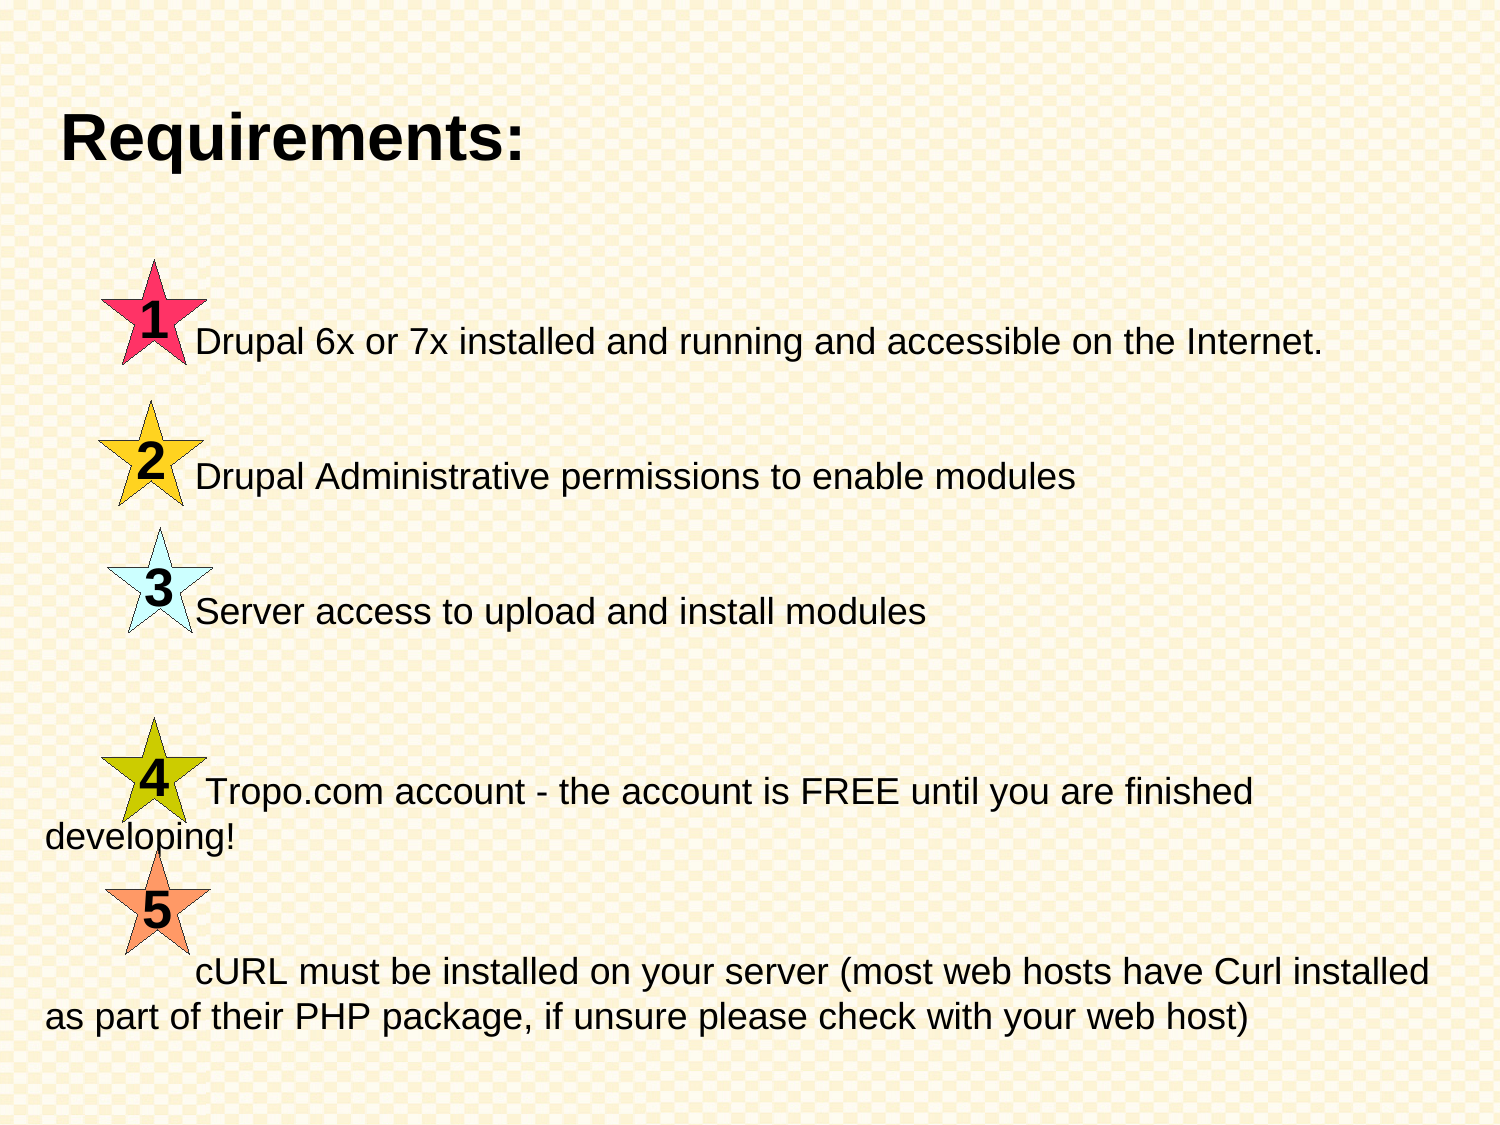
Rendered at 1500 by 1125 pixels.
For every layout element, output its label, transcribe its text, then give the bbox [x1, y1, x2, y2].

text_box 5 [105, 848, 211, 955]
text_box Requirements: [45, 86, 961, 182]
text_box 3 [107, 527, 213, 633]
picture [0, 0, 1500, 1125]
text_box 2 [98, 400, 204, 506]
text_box 1 [101, 259, 207, 365]
text_box Drupal 6x or 7x installed and running and accessible on the Internet. Drupal Administrative permissions to enable modules Server access to upload and install modules Tropo.com account - the account is FREE until you are finished developing! cURL must be installed on your server (most web hosts have Curl installed as part of their PHP package, if unsure please check with your web host) [30, 219, 1471, 1090]
text_box 4 [101, 717, 207, 823]
